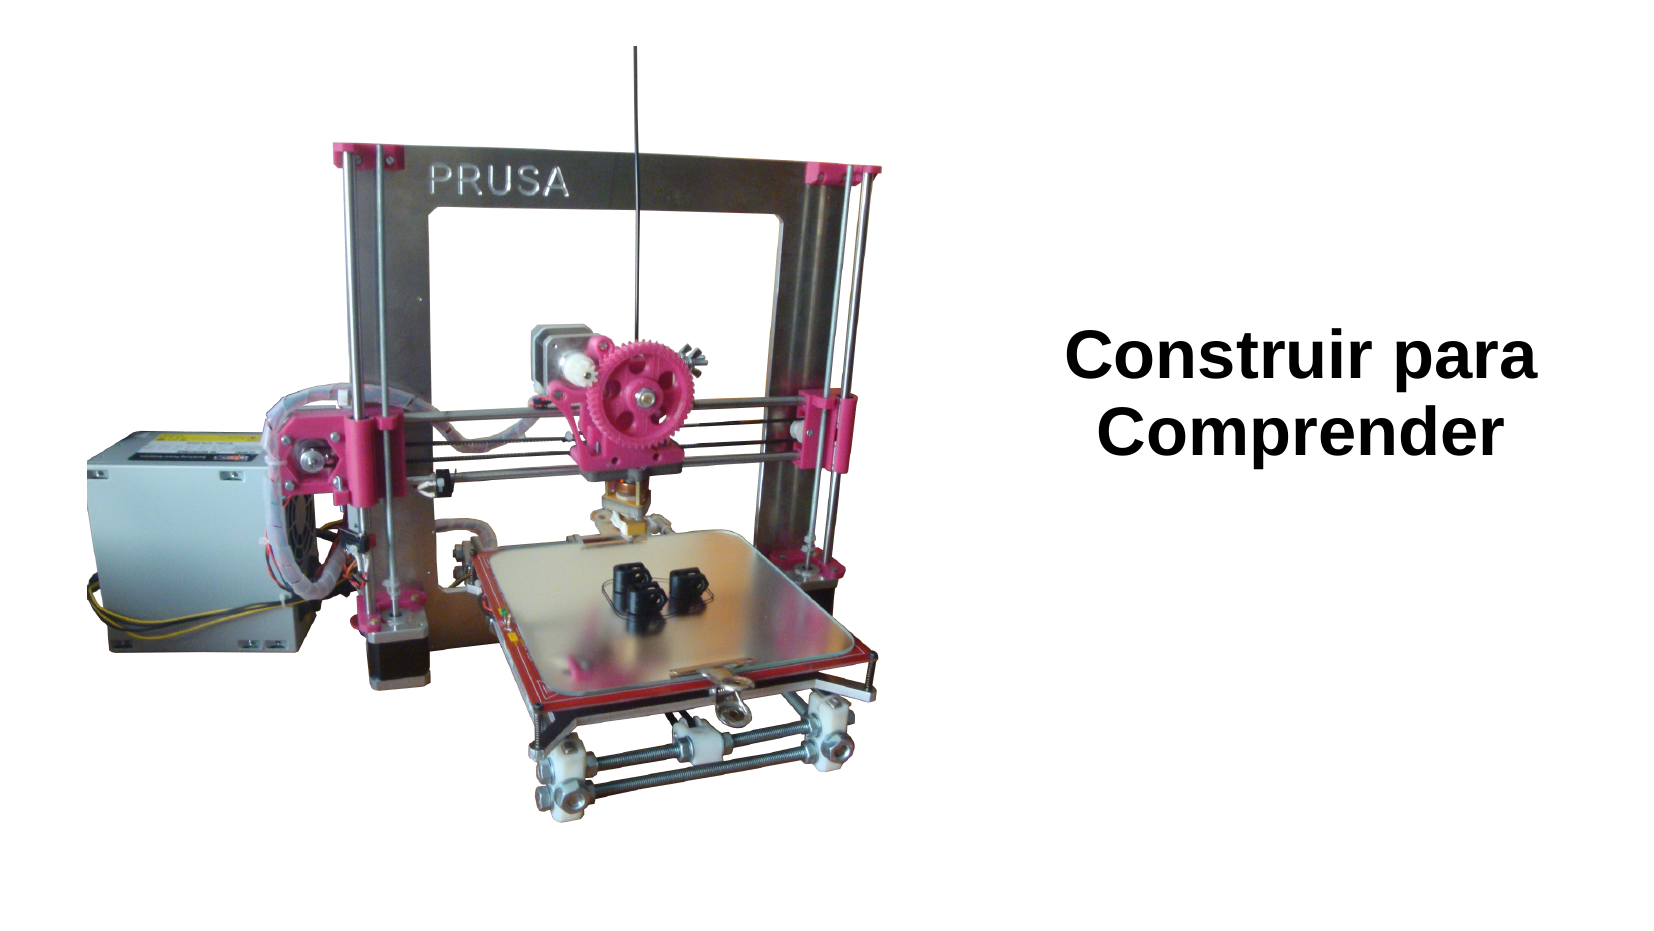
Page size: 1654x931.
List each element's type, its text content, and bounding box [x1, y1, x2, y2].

title Construir para Comprender [997, 315, 1606, 471]
picture [87, 46, 901, 871]
